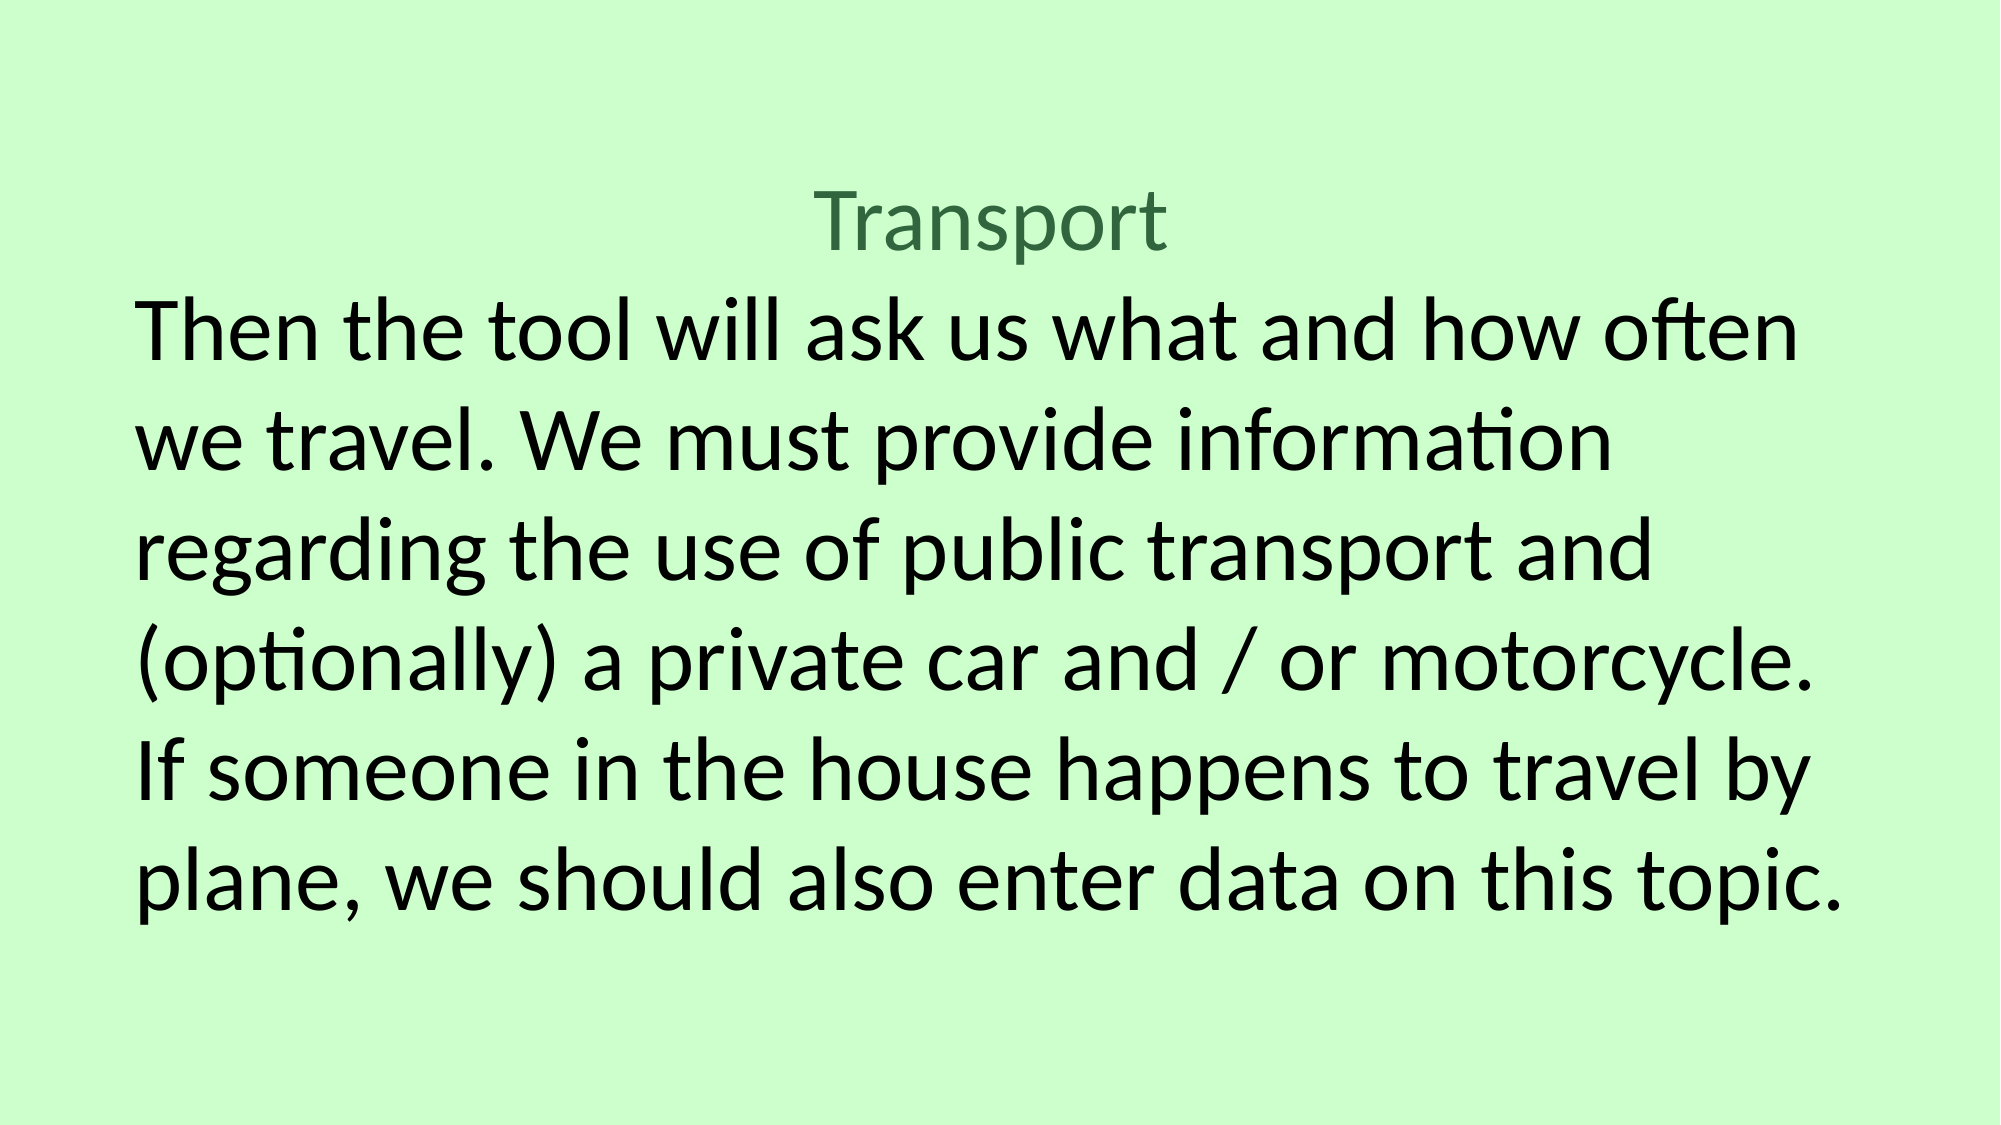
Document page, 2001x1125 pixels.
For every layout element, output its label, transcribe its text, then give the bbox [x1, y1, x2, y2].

text_box Transport Then the tool will ask us what and how often we travel. We must provide information regarding the use of public transport and (optionally) a private car and / or motorcycle. If someone in the house happens to travel by plane, we should also enter data on this topic. [119, 106, 1894, 945]
